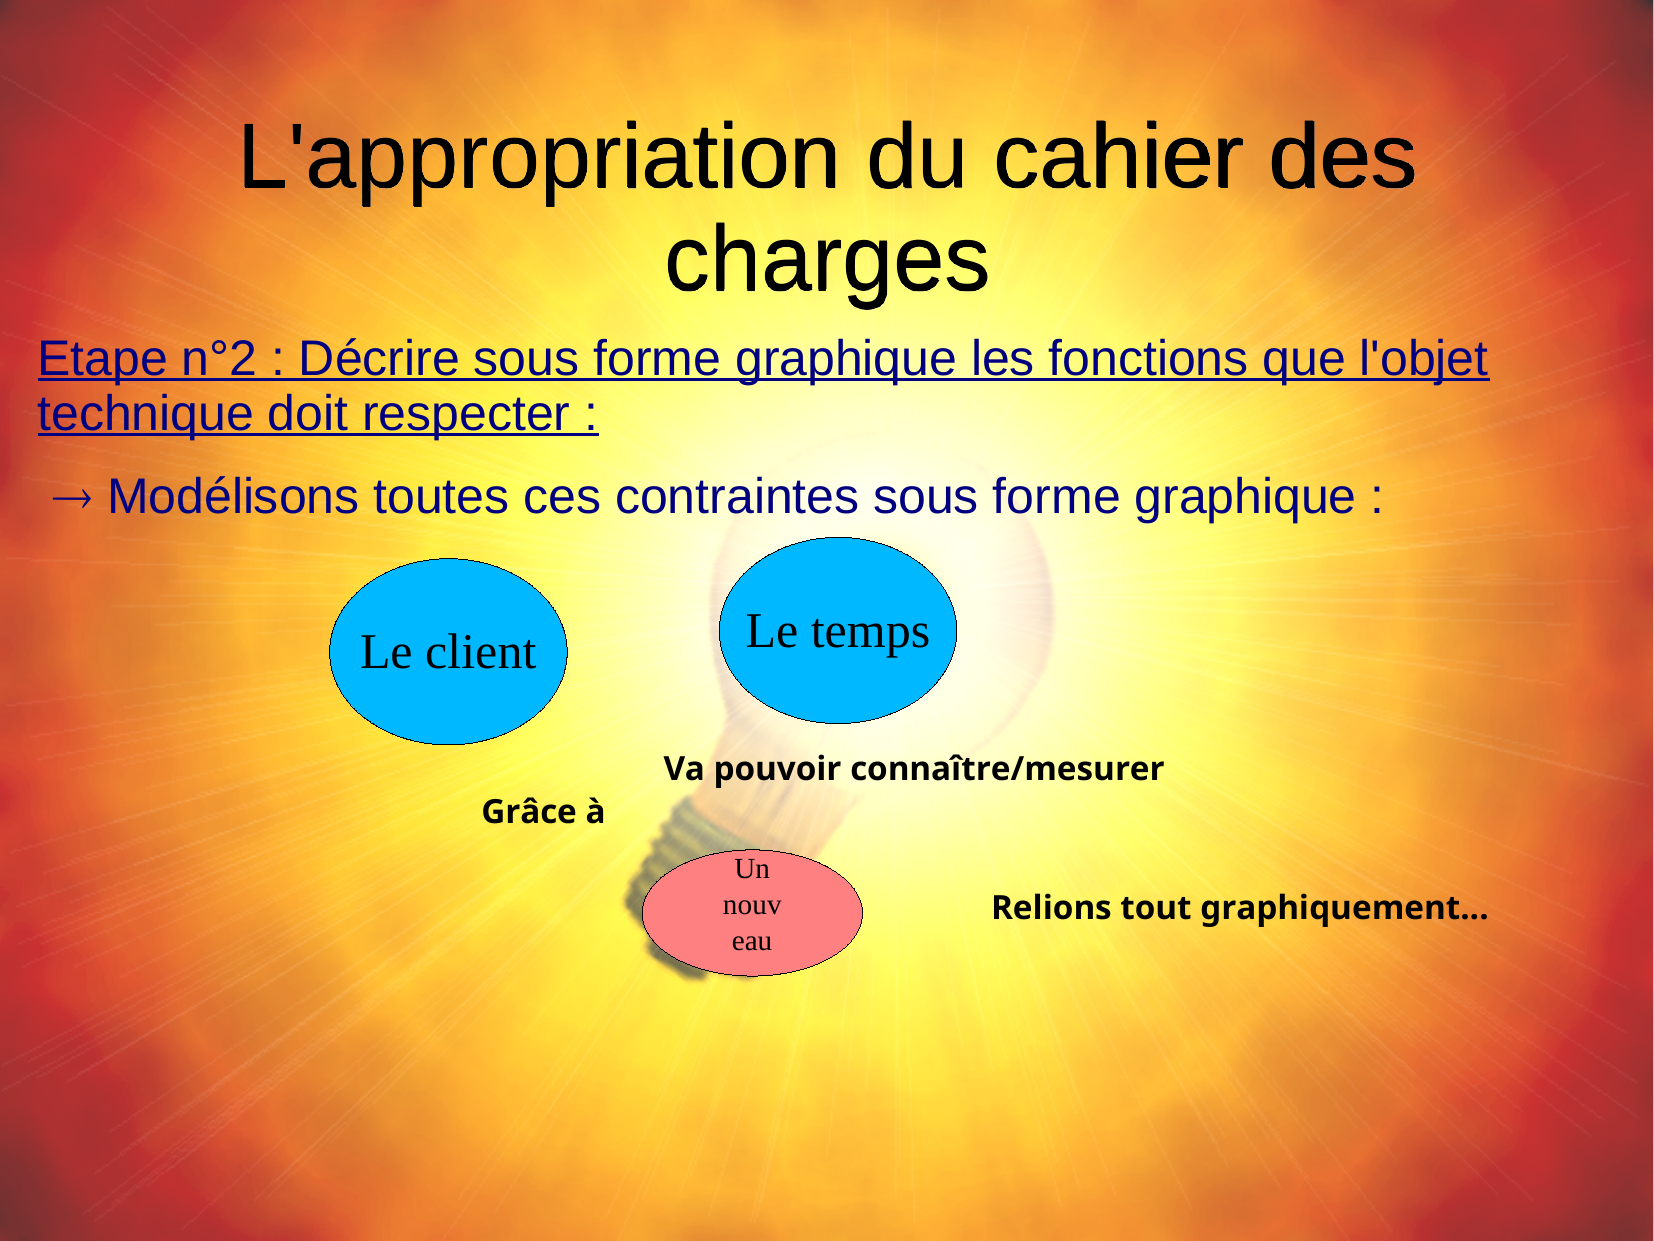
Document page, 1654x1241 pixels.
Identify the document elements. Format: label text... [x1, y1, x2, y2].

text_box  Modélisons toutes ces contraintes sous forme graphique : [52, 466, 1654, 528]
text_box Etape n°2 : Décrire sous forme graphique les fonctions que l'objet technique doit respecter : [37, 329, 1654, 442]
text_box Va pouvoir connaître/mesurer [663, 744, 1176, 792]
text_box Un nouveau radio/réveil [642, 849, 863, 977]
text_box Donnons un nom à la fonction ... [0, 0, 1654, 1241]
text_box Le temps [719, 537, 957, 724]
title L'appropriation du cahier des charges [121, 103, 1534, 311]
text_box Le client [329, 558, 568, 745]
text_box Grâce à [481, 787, 662, 835]
text_box Relions tout graphiquement... [991, 884, 1503, 931]
